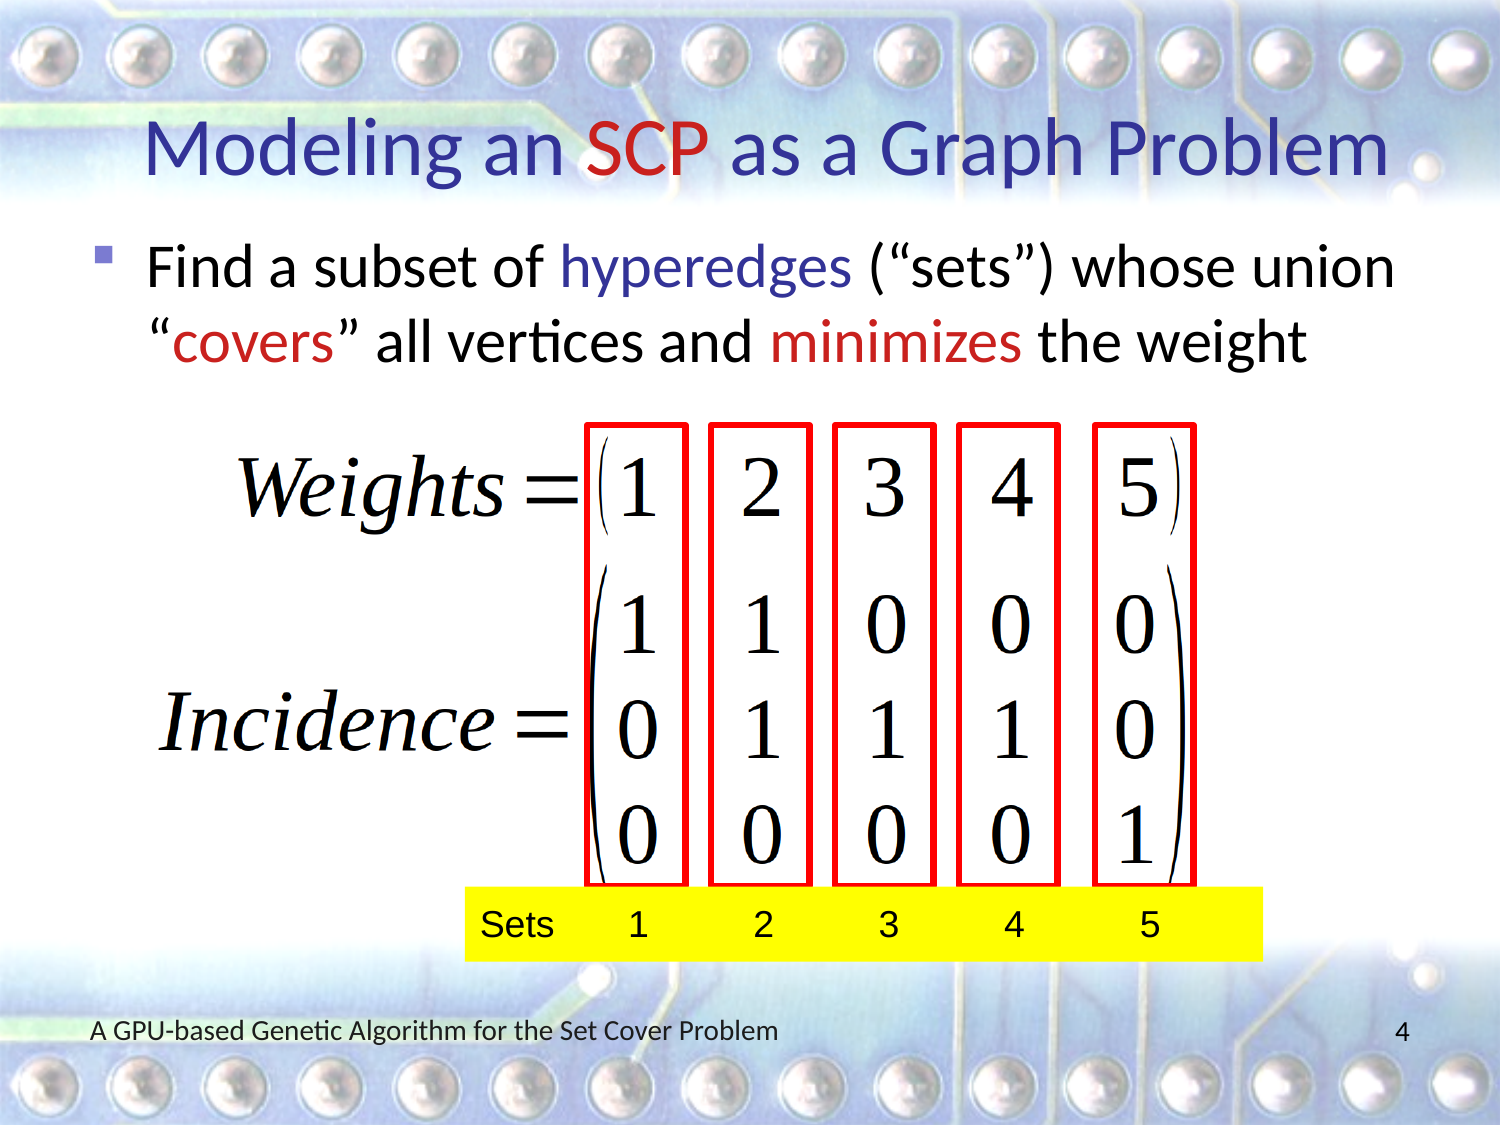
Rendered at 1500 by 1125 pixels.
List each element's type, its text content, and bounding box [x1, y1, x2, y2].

picture [590, 428, 682, 883]
picture [1098, 428, 1190, 883]
title Modeling an SCP as a Graph Problem [75, 89, 1426, 195]
list Find a subset of hyperedges (“sets”) whose union “covers” all vertices and minimizes the weight [75, 217, 1425, 953]
slide_number A GPU-based Genetic Algorithm for the Set Cover Problem [74, 979, 1113, 1055]
picture [714, 428, 806, 883]
picture [0, 884, 1500, 1125]
text_box Sets 1 2 3 4 5 [464, 886, 1264, 962]
picture [0, 0, 1500, 261]
picture [962, 428, 1054, 883]
picture [838, 428, 930, 883]
picture [123, 412, 1230, 927]
